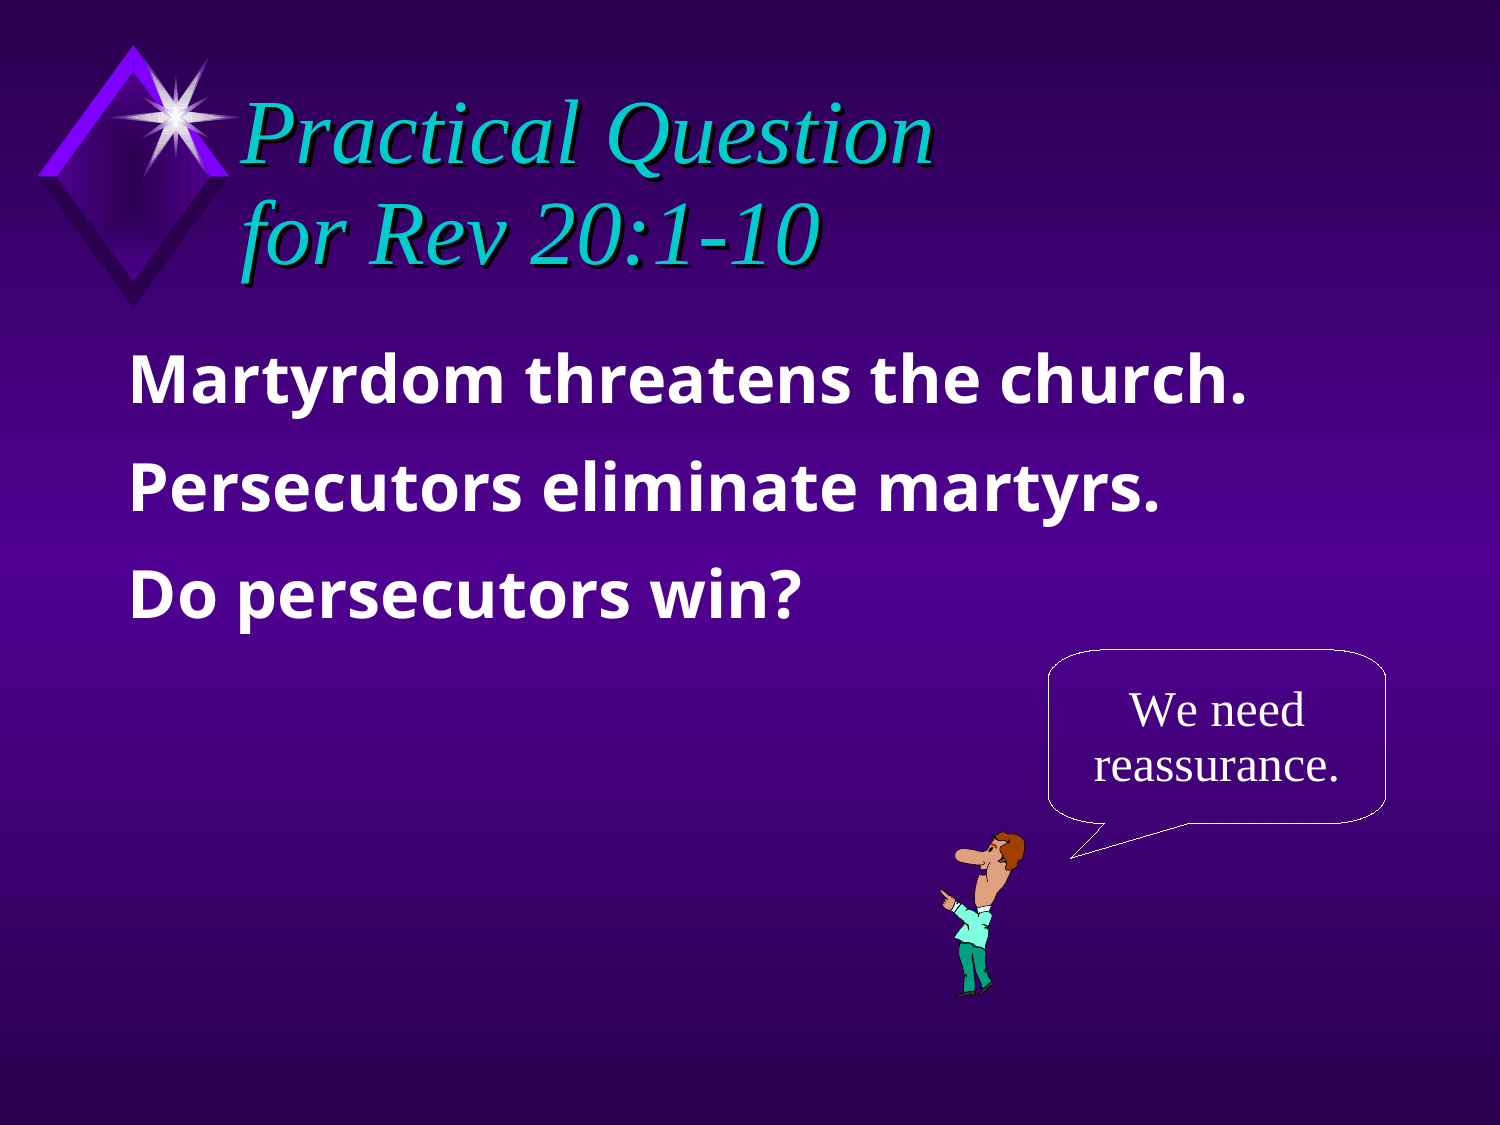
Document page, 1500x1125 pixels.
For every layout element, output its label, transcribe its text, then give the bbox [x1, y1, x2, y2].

title Practical Question for Rev 20:1-10 [224, 73, 1388, 292]
list Martyrdom threatens the church. Persecutors eliminate martyrs. Do persecutors win? [112, 324, 1388, 1001]
text_box We need reassurance. [1048, 649, 1386, 859]
chart [939, 831, 1026, 997]
